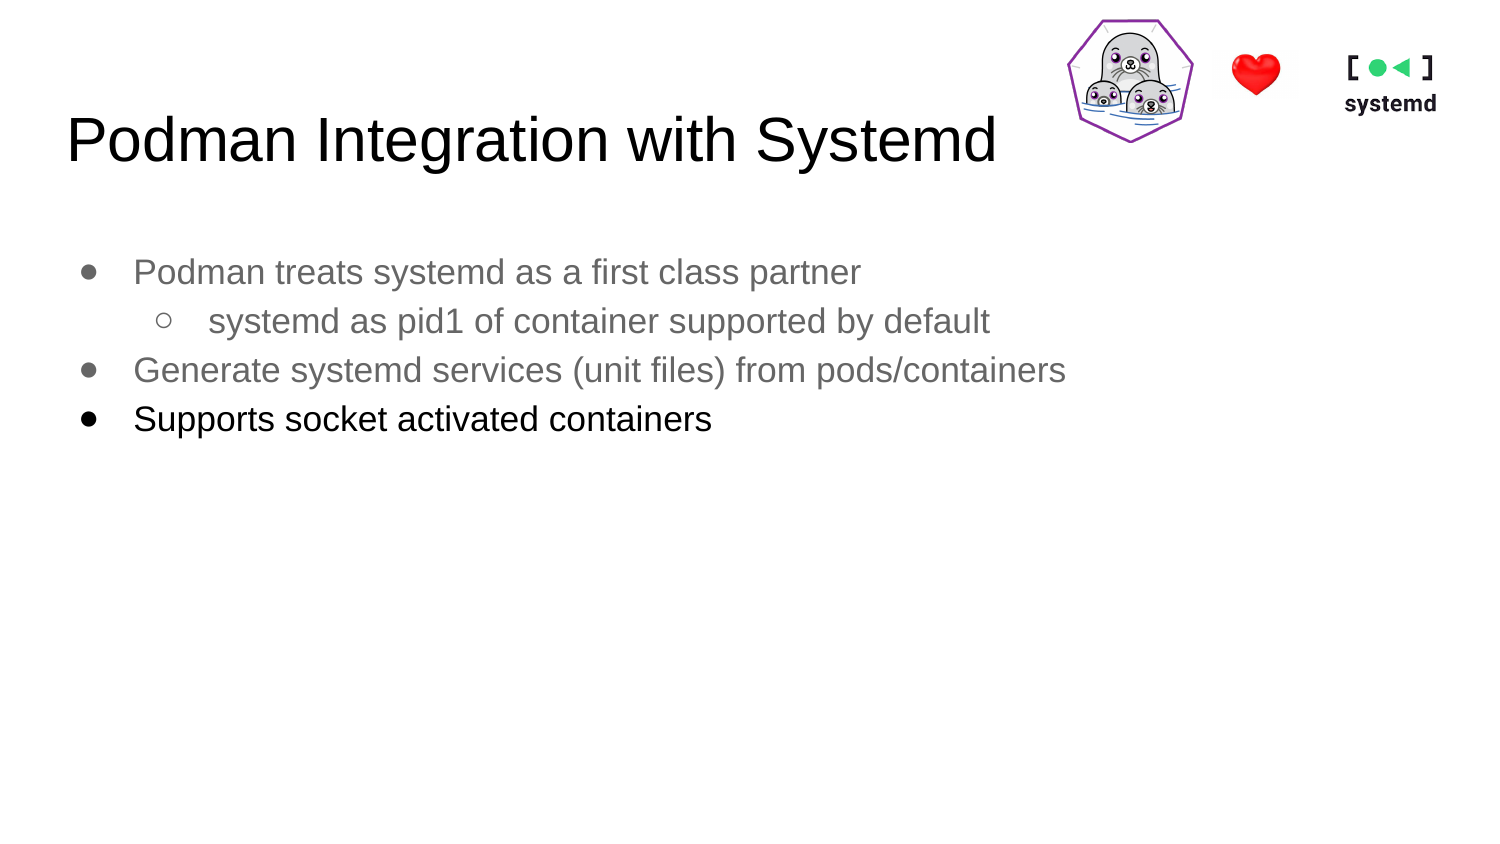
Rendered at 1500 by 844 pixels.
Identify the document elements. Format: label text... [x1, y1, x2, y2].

picture [1067, 19, 1194, 143]
list Podman treats systemd as a first class partner systemd as pid1 of container supported by default Generate systemd services (unit files) from pods/containers Supports socket activated containers [43, 228, 1441, 789]
picture [1212, 0, 1500, 178]
title Podman Integration with Systemd [51, 72, 1244, 167]
